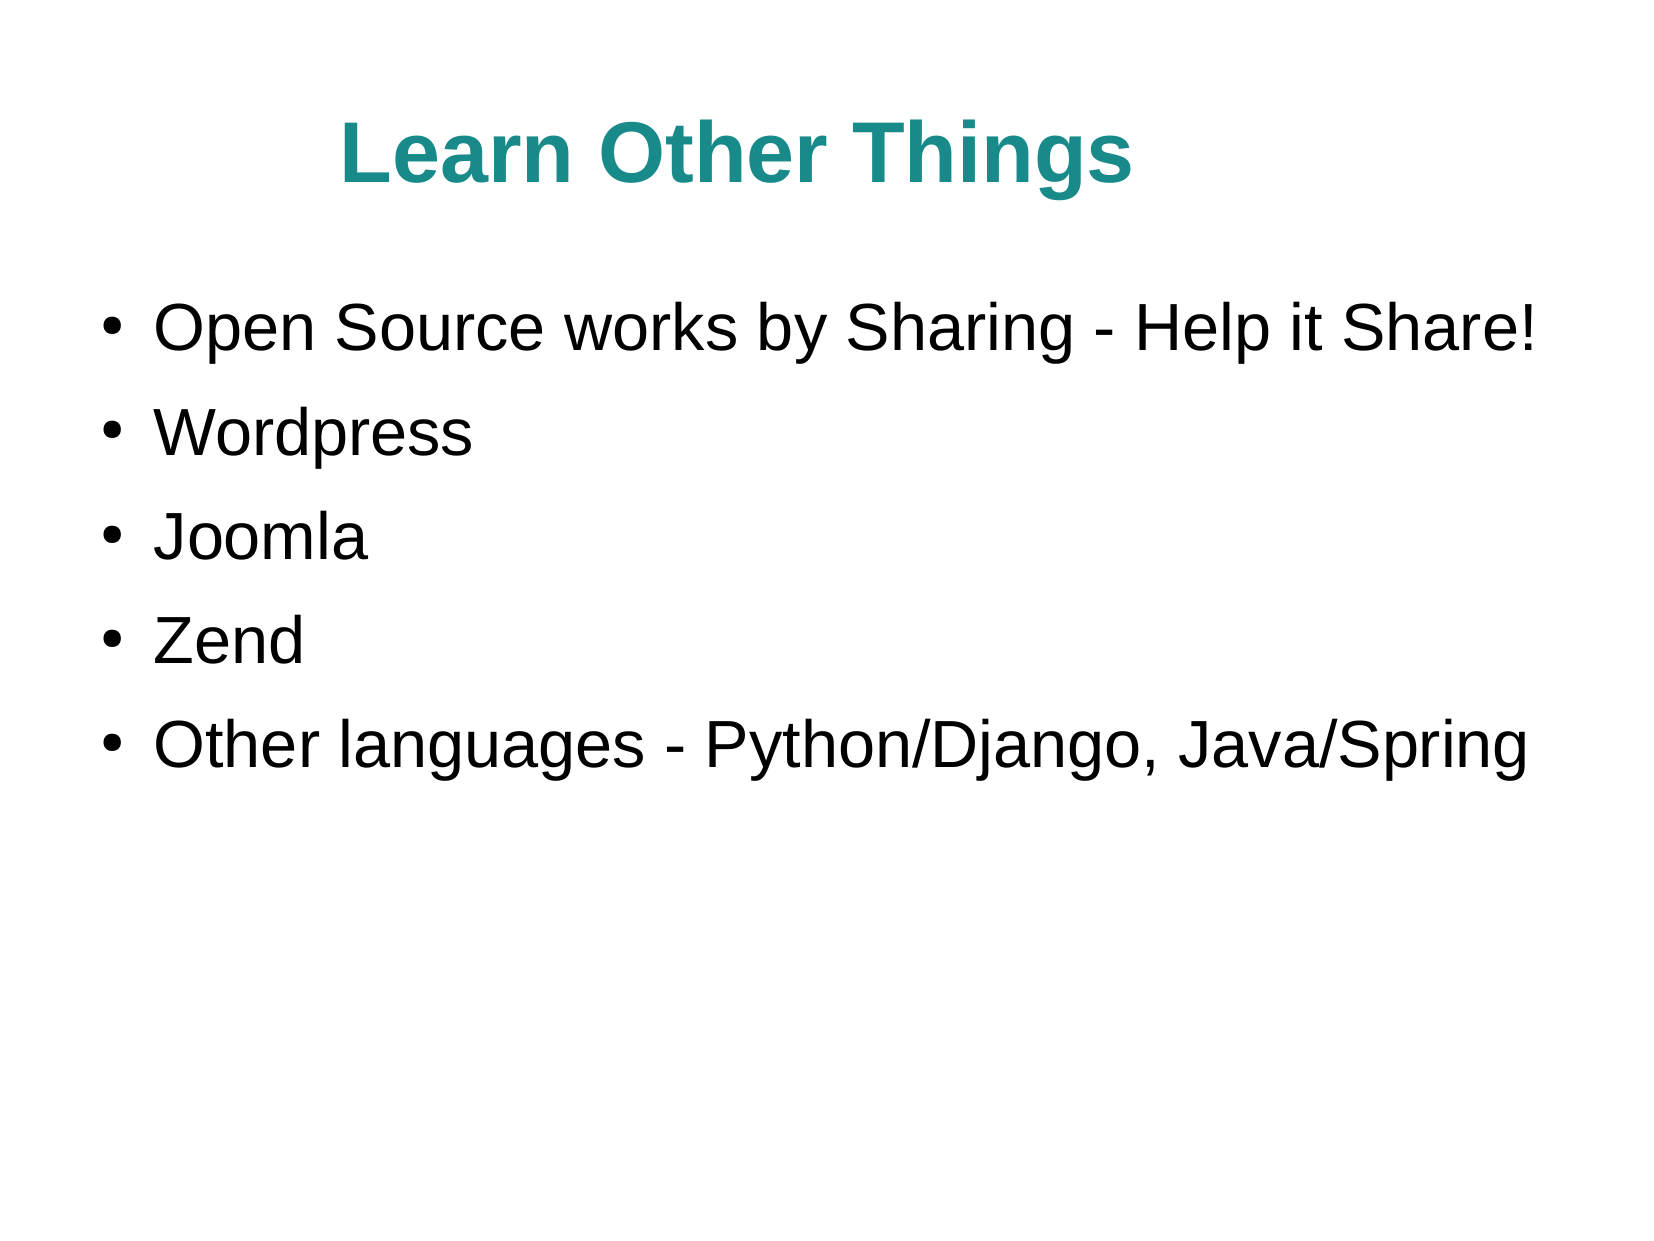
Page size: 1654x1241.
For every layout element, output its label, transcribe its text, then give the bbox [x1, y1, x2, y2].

title Learn Other Things [58, 56, 1417, 250]
list Open Source works by Sharing - Help it Share! Wordpress Joomla Zend Other languages - Python/Django, Java/Spring [82, 290, 1571, 1095]
